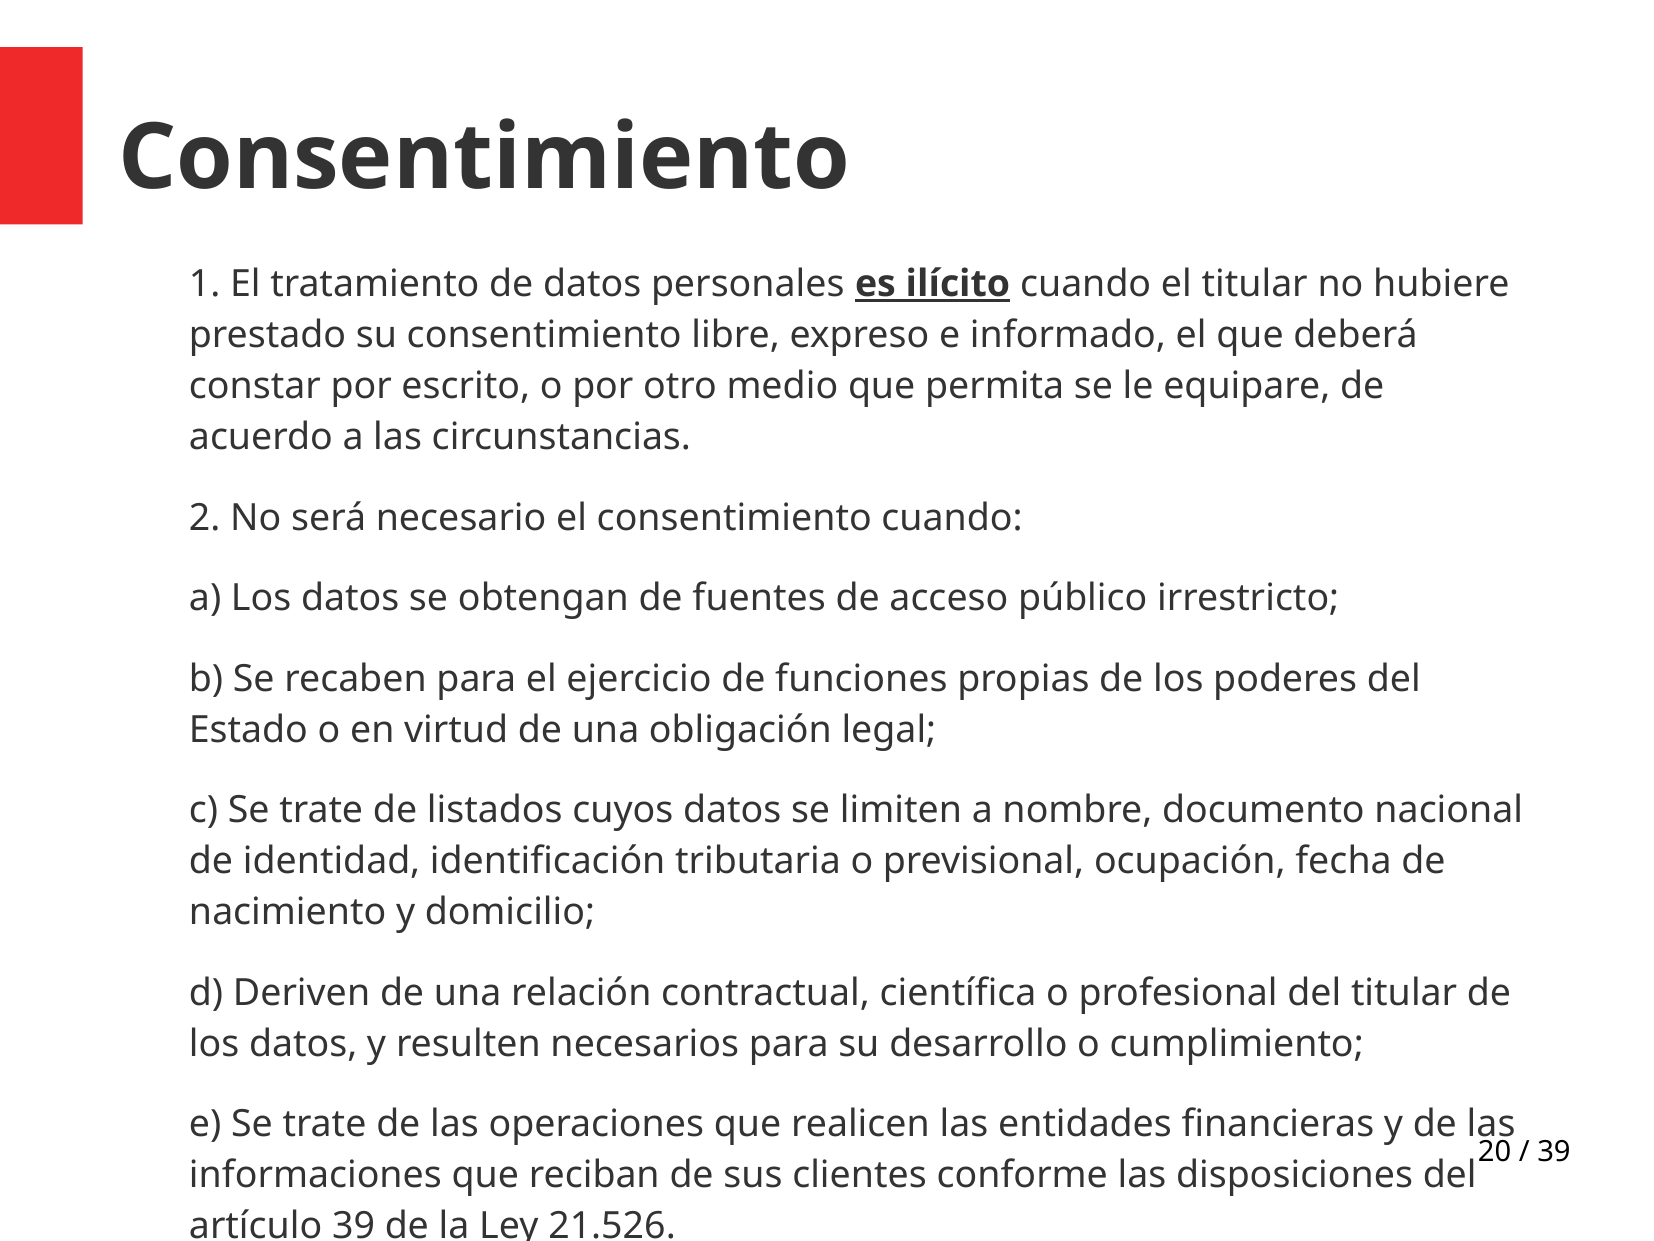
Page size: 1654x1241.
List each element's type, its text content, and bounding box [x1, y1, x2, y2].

list 1. El tratamiento de datos personales es ilícito cuando el titular no hubiere prestado su consentimiento libre, expreso e informado, el que deberá constar por escrito, o por otro medio que permita se le equipare, de acuerdo a las circunstancias. 2. No será necesario el consentimiento cuando: a) Los datos se obtengan de fuentes de acceso público irrestricto; b) Se recaben para el ejercicio de funciones propias de los poderes del Estado o en virtud de una obligación legal; c) Se trate de listados cuyos datos se limiten a nombre, documento nacional de identidad, identificación tributaria o previsional, ocupación, fecha de nacimiento y domicilio; d) Deriven de una relación contractual, científica o profesional del titular de los datos, y resulten necesarios para su desarrollo o cumplimiento; e) Se trate de las operaciones que realicen las entidades financieras y de las informaciones que reciban de sus clientes conforme las disposiciones del artículo 39 de la Ley 21.526. [118, 256, 1536, 1074]
title Consentimiento [118, 49, 1571, 257]
